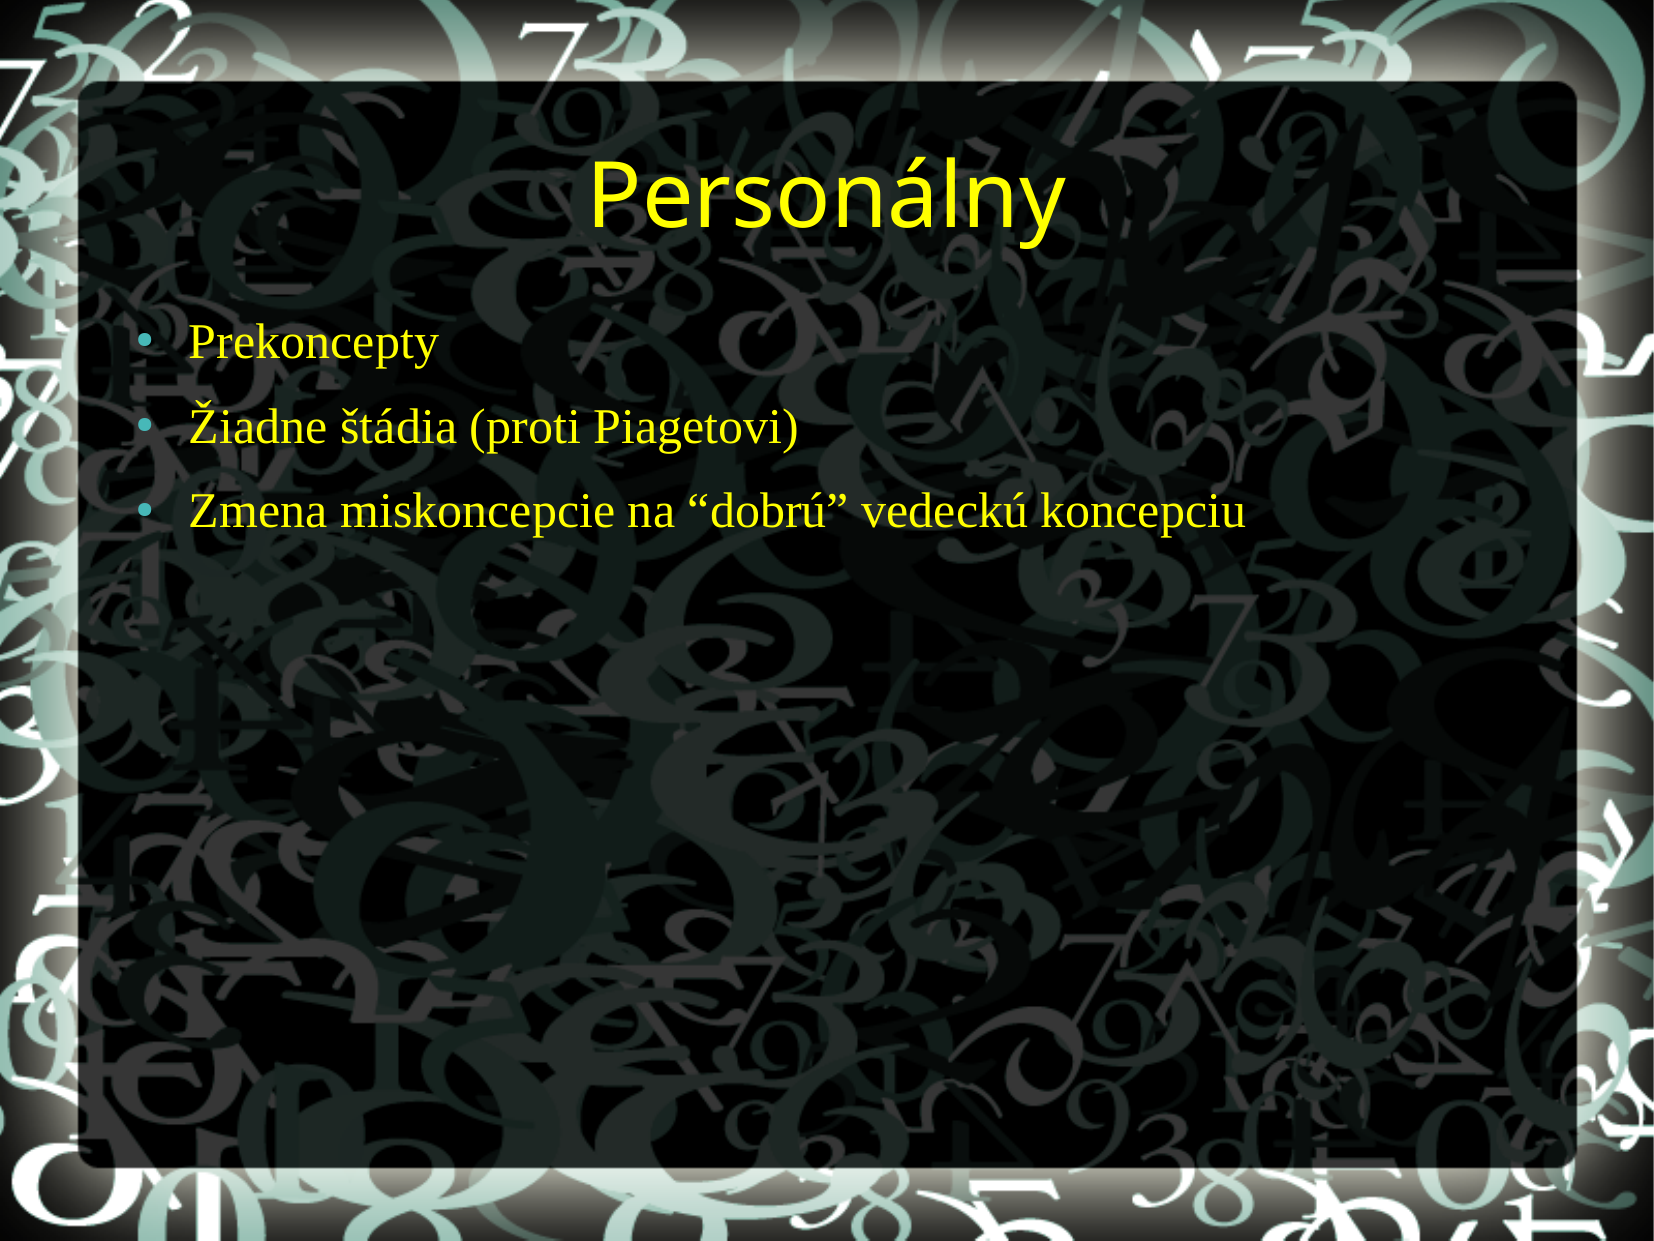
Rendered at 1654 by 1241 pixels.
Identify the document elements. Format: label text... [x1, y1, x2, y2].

list Prekoncepty Žiadne štádia (proti Piagetovi) Zmena miskoncepcie na “dobrú” vedeckú koncepciu [118, 313, 1542, 1034]
picture [0, 0, 1654, 1241]
title Personálny [82, 88, 1571, 296]
